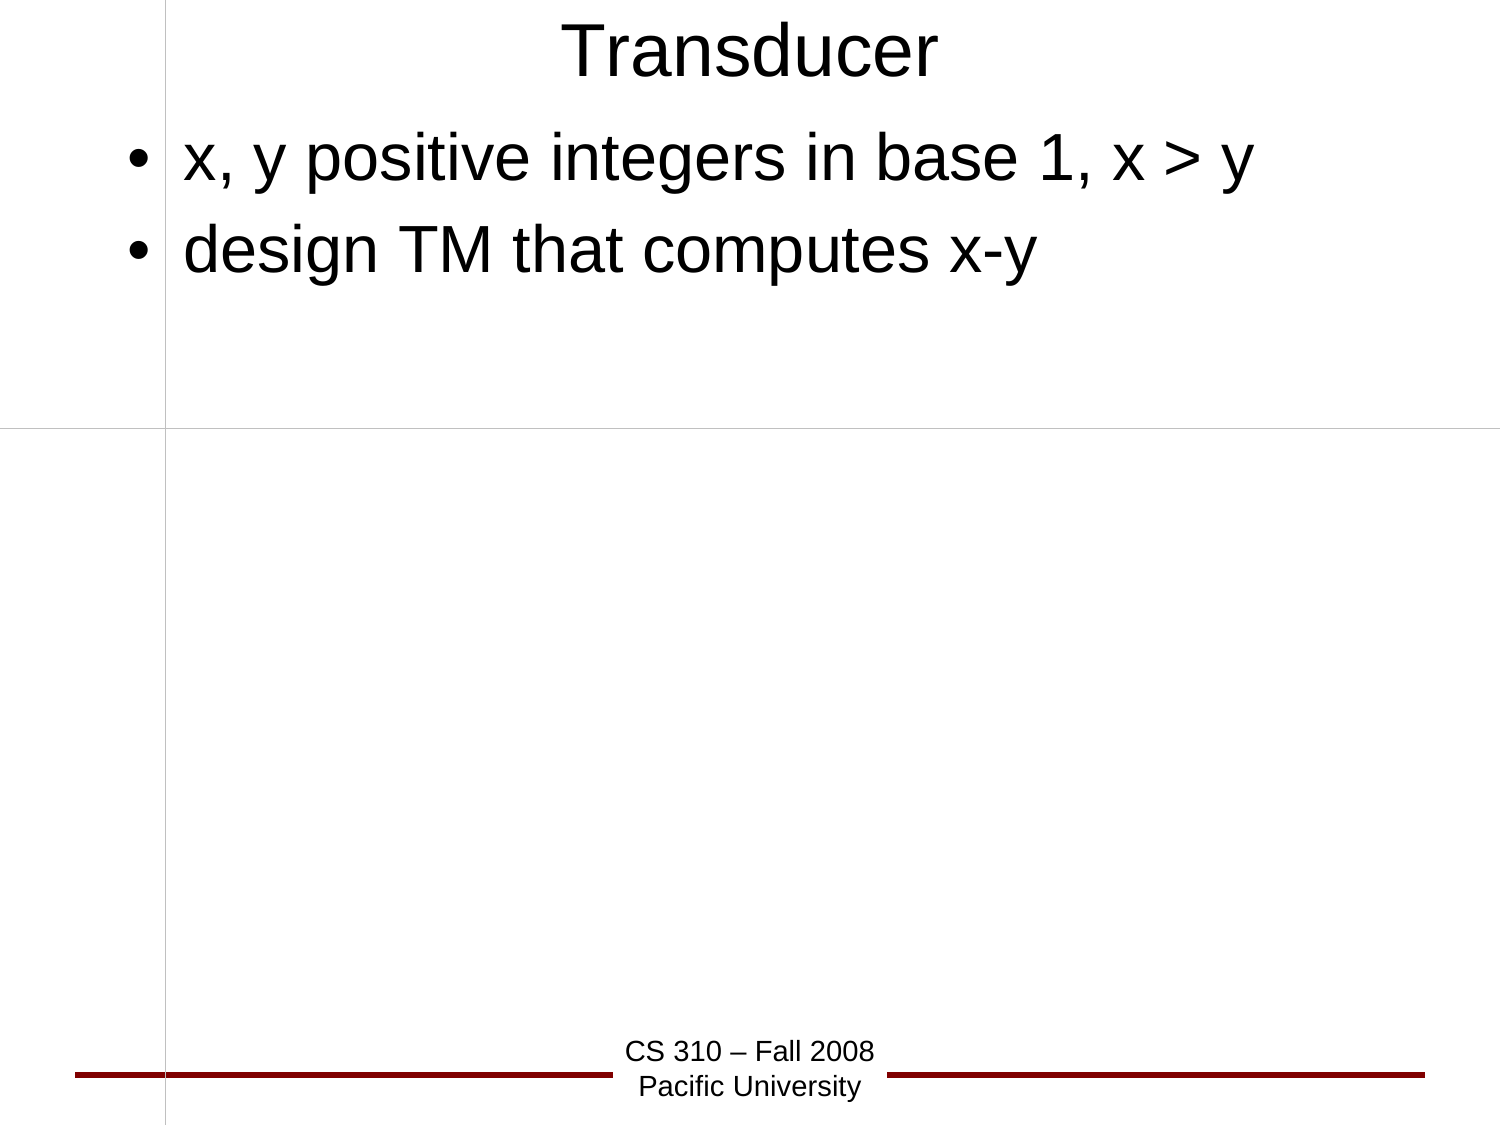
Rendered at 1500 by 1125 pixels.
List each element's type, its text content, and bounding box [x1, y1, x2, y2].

list x, y positive integers in base 1, x > y design TM that computes x-y [112, 112, 1388, 1001]
title Transducer [112, 0, 1388, 100]
